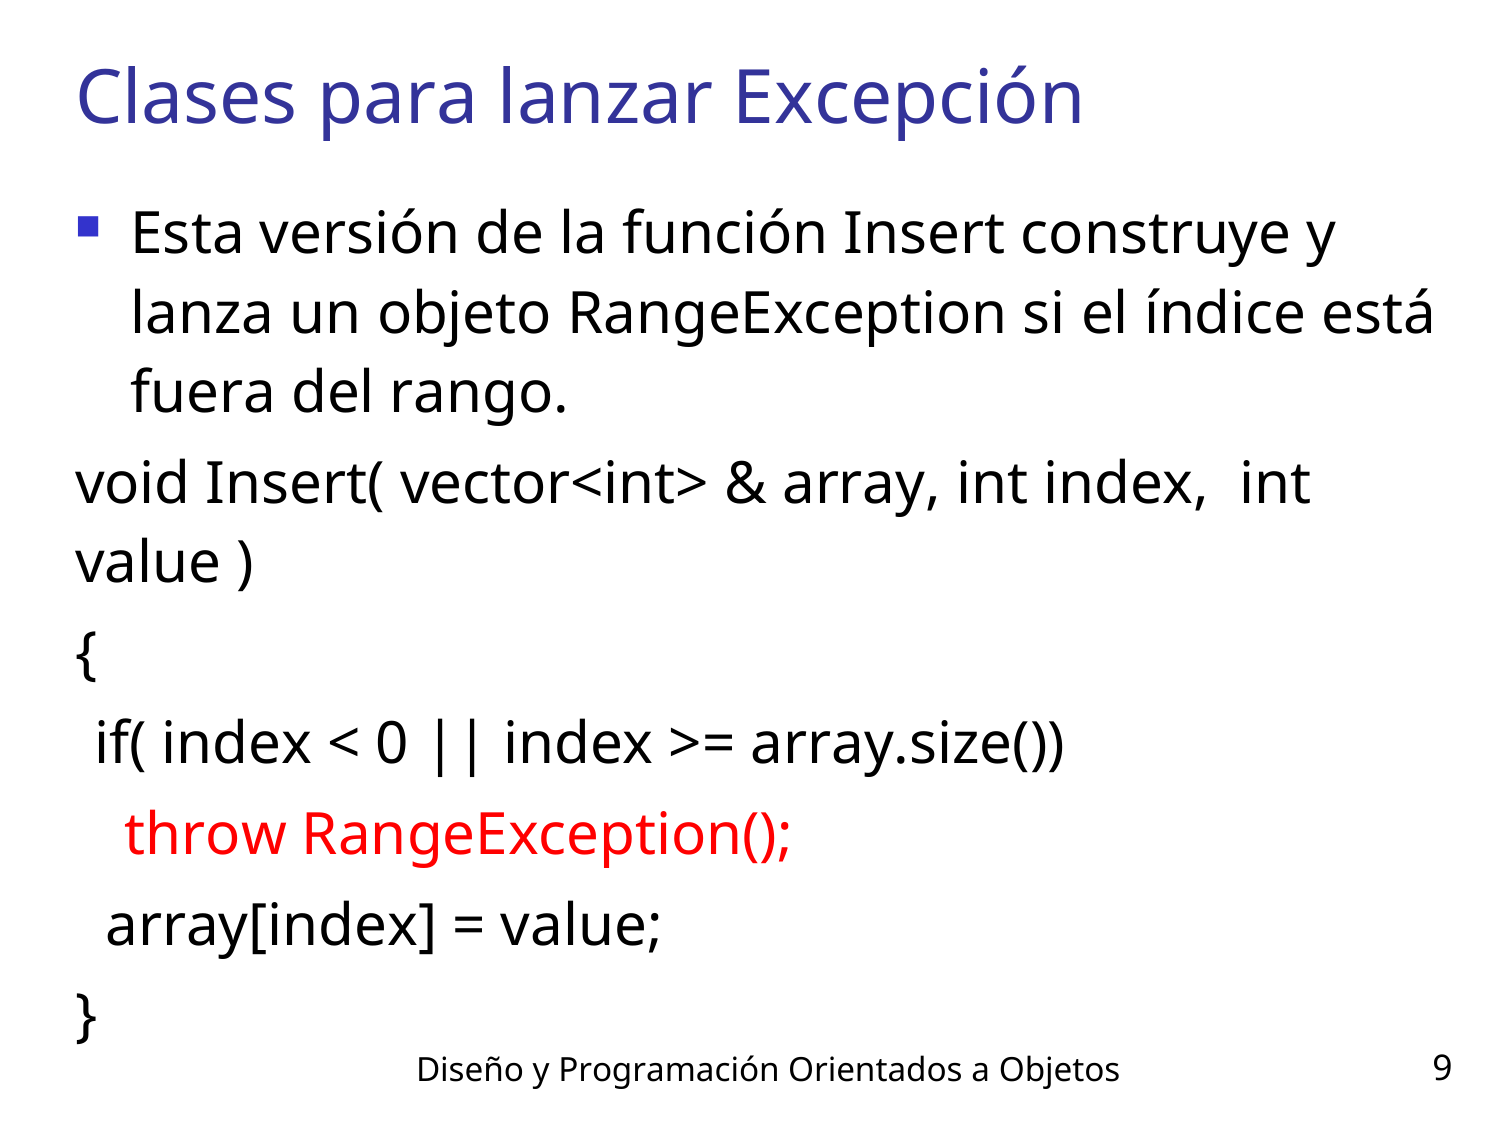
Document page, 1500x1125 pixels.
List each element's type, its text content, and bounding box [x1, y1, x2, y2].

list Esta versión de la función Insert construye y lanza un objeto RangeException si el índice está fuera del rango. void Insert( vector<int> & array, int index, int value )‏ { if( index < 0 || index >= array.size())‏ throw RangeException(); array[index] = value; } [75, 191, 1463, 1013]
title Clases para lanzar Excepción [75, 12, 1466, 175]
